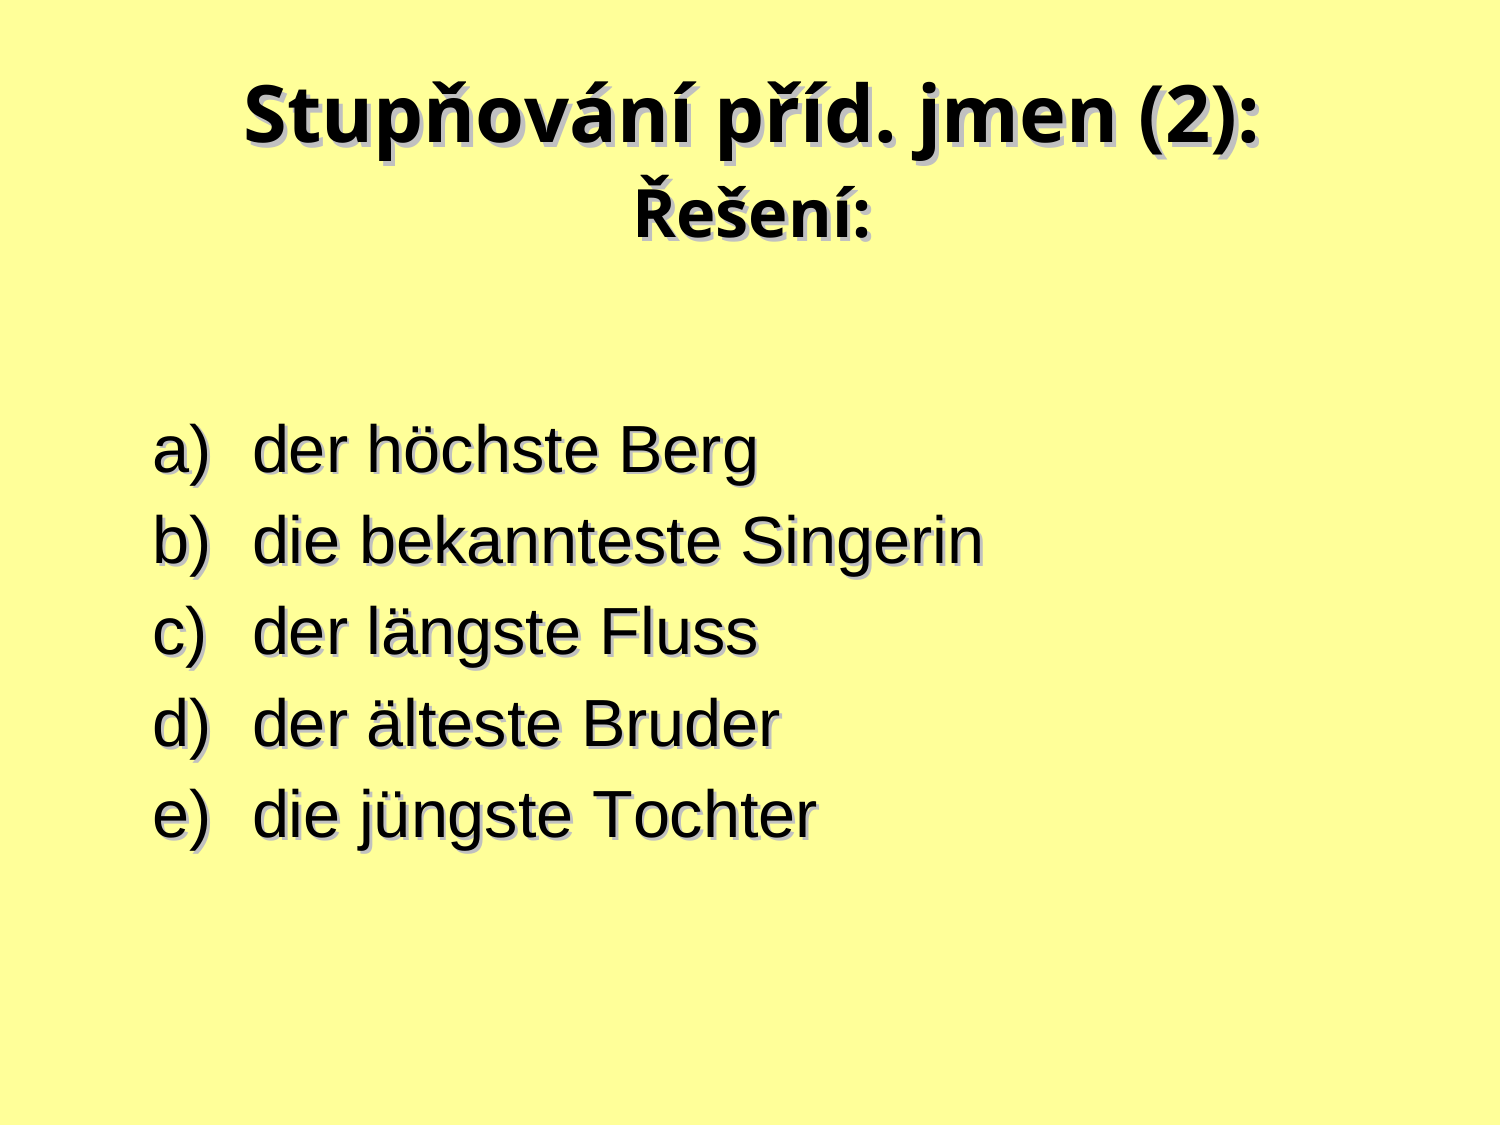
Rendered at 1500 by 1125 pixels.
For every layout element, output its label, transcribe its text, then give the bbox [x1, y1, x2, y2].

list der höchste Berg die bekannteste Singerin der längste Fluss der älteste Bruder die jüngste Tochter [137, 312, 1451, 1000]
title Stupňování příd. jmen (2): Řešení: [53, 40, 1451, 276]
